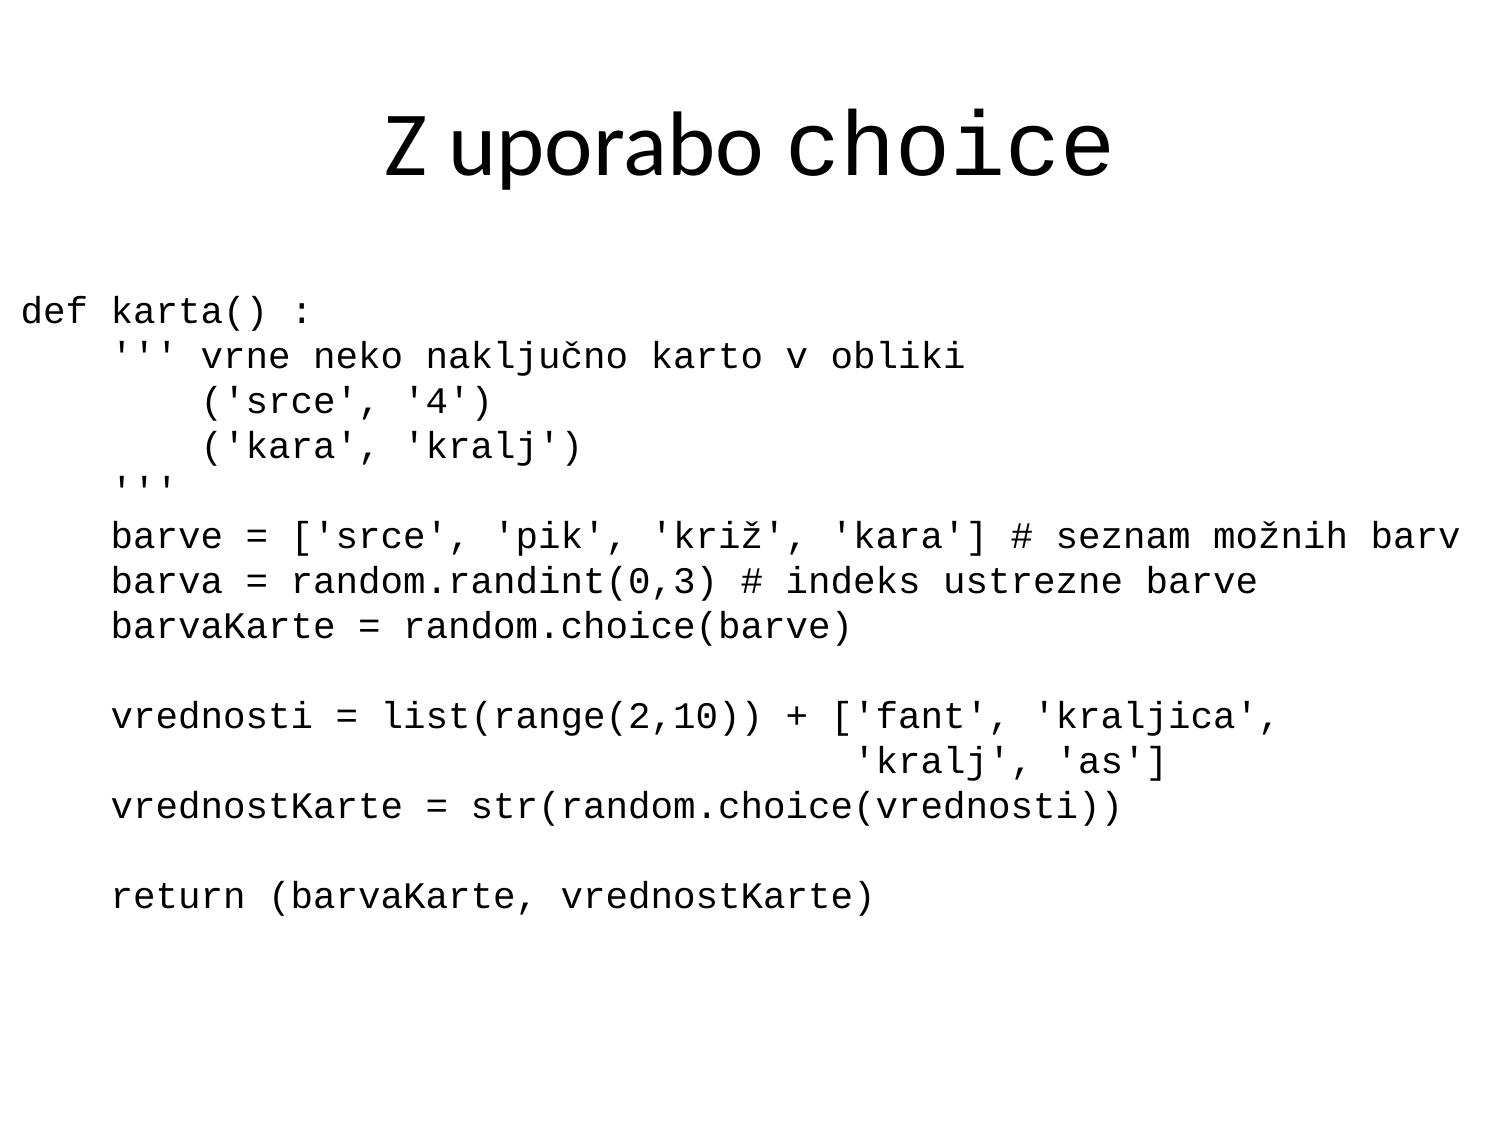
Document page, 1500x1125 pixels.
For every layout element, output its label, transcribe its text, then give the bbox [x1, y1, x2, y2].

text_box def karta() : ''' vrne neko naključno karto v obliki ('srce', '4') ('kara', 'kralj') ''' barve = ['srce', 'pik', 'križ', 'kara'] # seznam možnih barv barva = random.randint(0,3) # indeks ustrezne barve barvaKarte = random.choice(barve) vrednosti = list(range(2,10)) + ['fant', 'kraljica', 'kralj', 'as'] vrednostKarte = str(random.choice(vrednosti)) return (barvaKarte, vrednostKarte) [5, 278, 1500, 924]
title Z uporabo choice [75, 45, 1425, 233]
